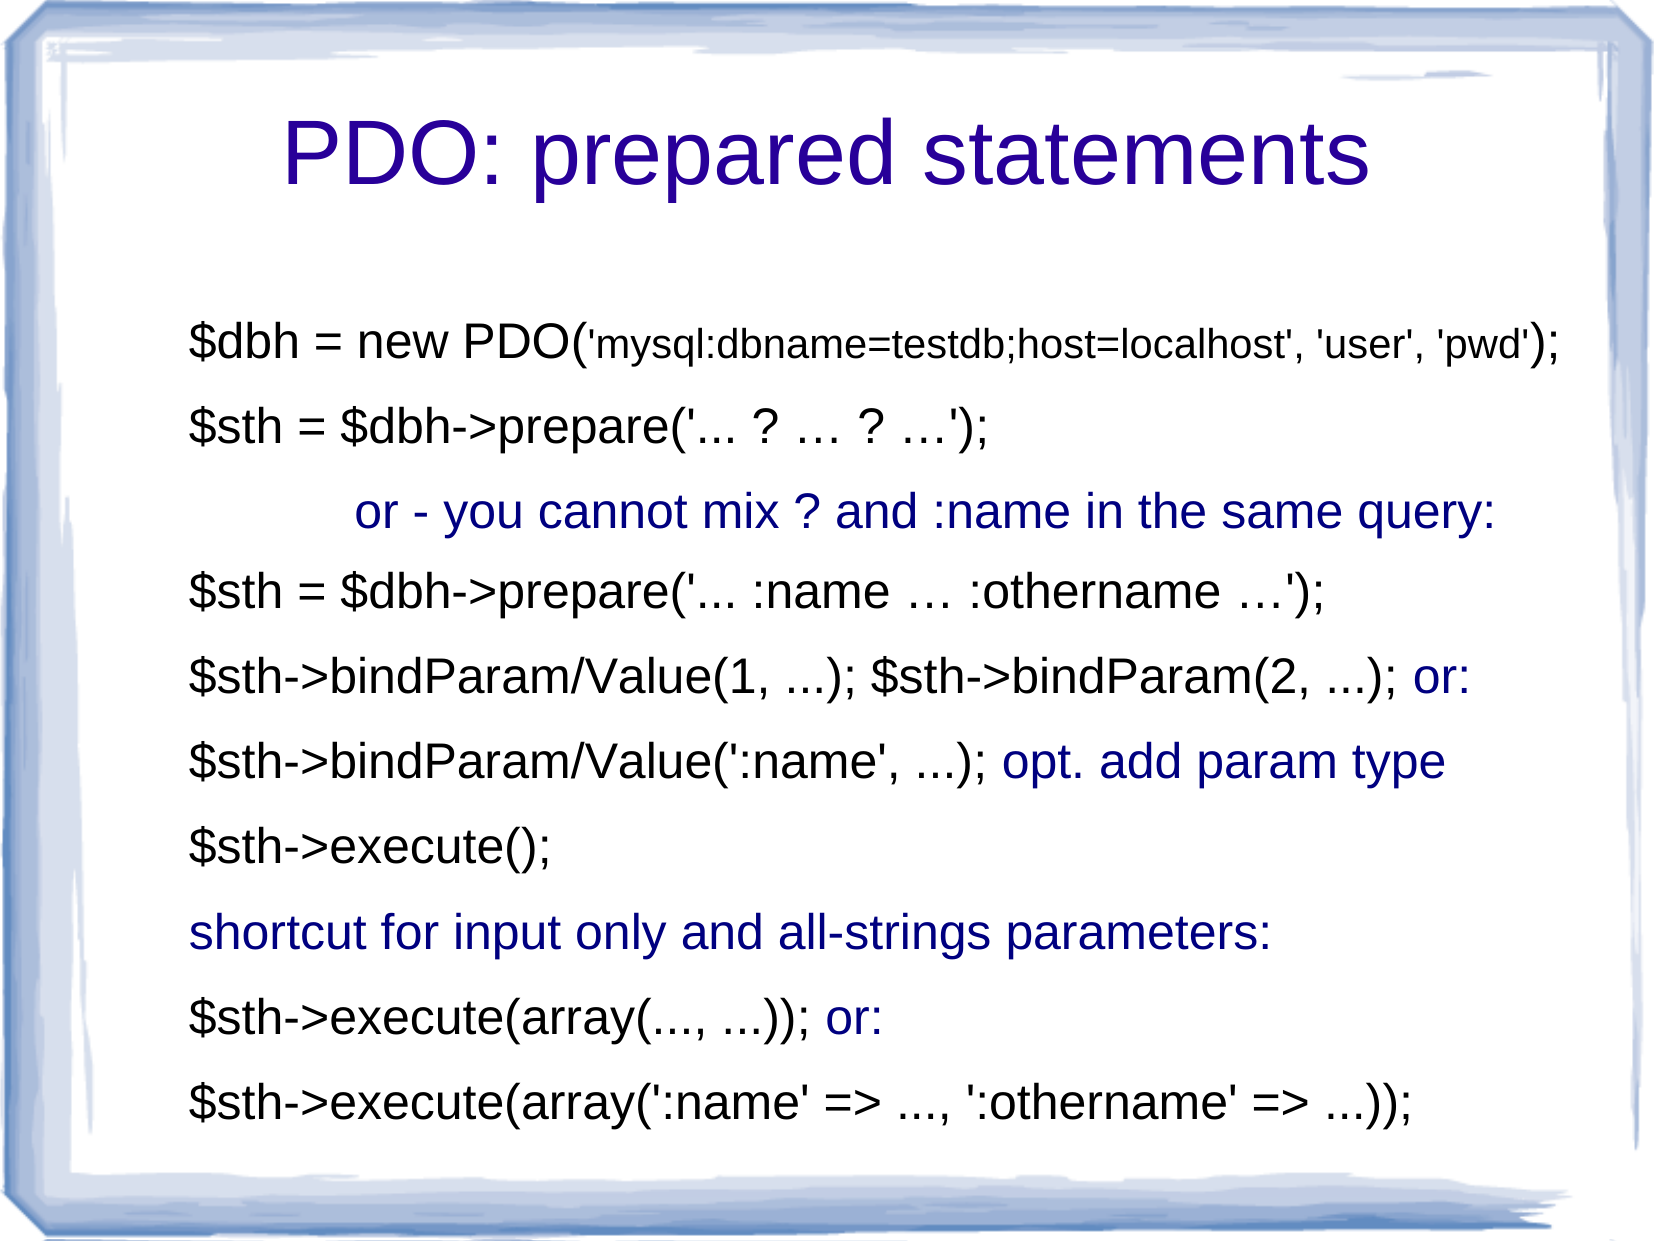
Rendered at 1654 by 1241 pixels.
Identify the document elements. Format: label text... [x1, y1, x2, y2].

title PDO: prepared statements [82, 49, 1571, 257]
picture [0, 0, 1654, 1241]
list $dbh = new PDO('mysql:dbname=testdb;host=localhost', 'user', 'pwd'); $sth = $dbh->prepare('... ? … ? …'); or - you cannot mix ? and :name in the same query: $sth = $dbh->prepare('... :name … :othername …'); $sth->bindParam/Value(1, ...); $sth->bindParam(2, ...); or: $sth->bindParam/Value(':name', ...); opt. add param type $sth->execute(); shortcut for input only and all-strings parameters: $sth->execute(array(..., ...)); or: $sth->execute(array(':name' => ..., ':othername' => ...)); [118, 312, 1571, 1132]
